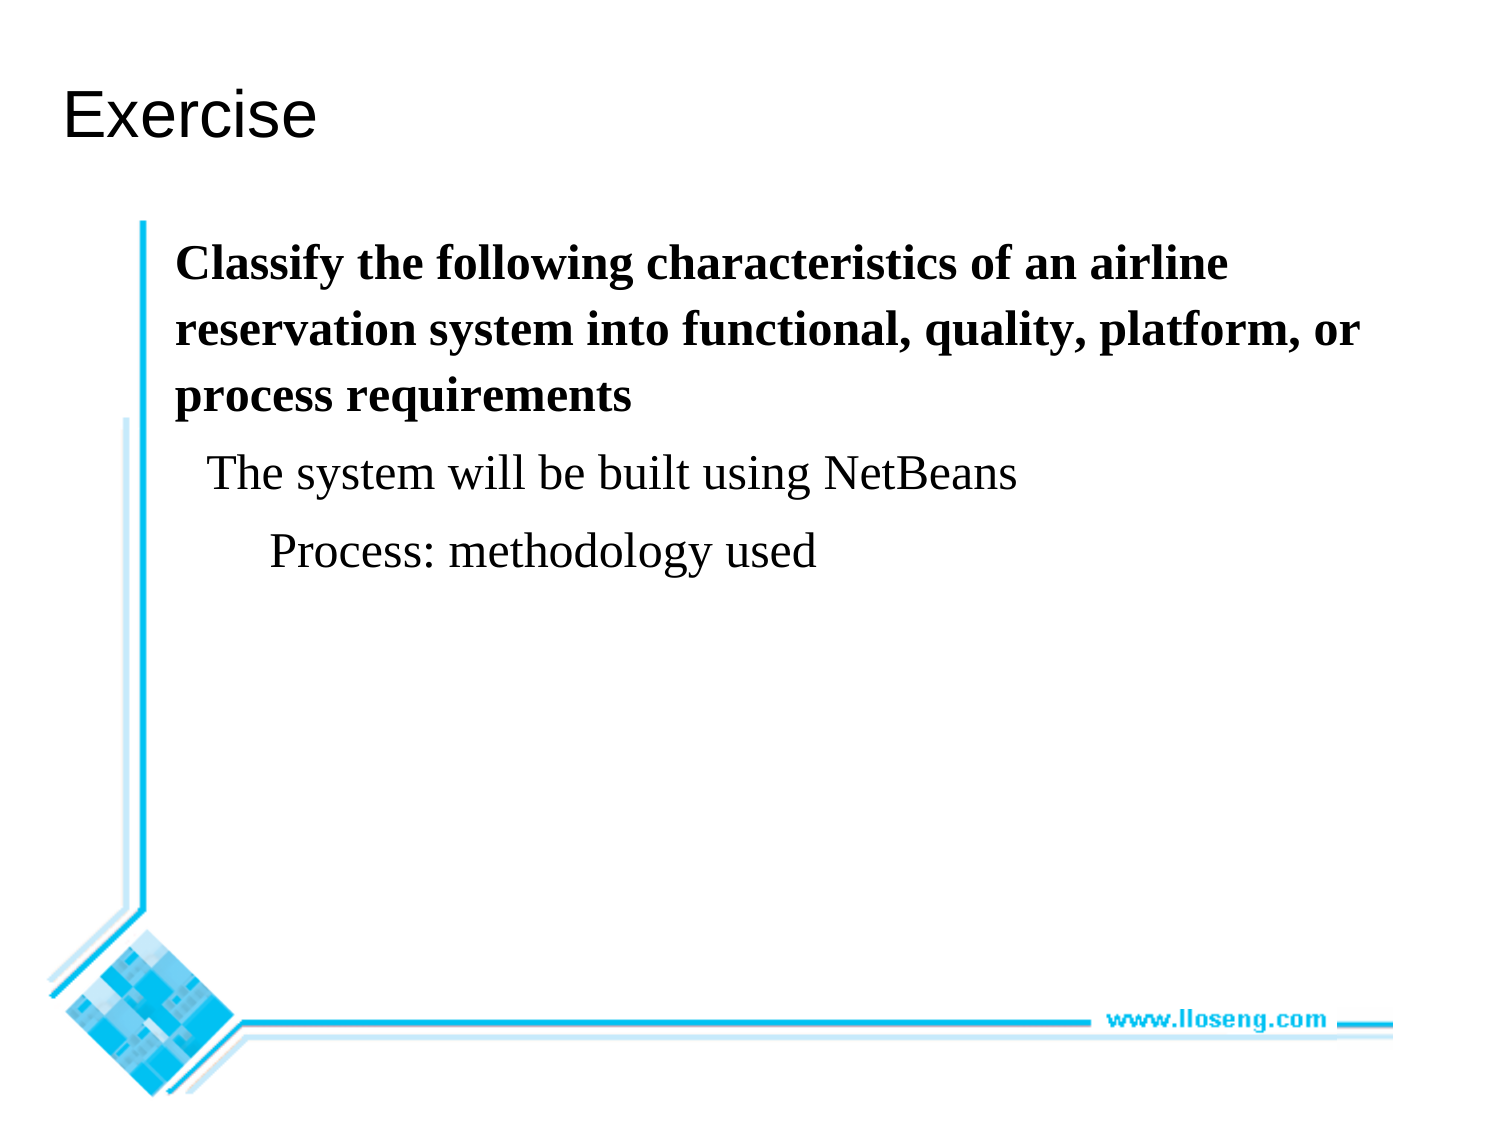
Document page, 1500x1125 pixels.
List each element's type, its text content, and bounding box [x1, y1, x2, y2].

list Classify the following characteristics of an airline reservation system into functional, quality, platform, or process requirements The system will be built using NetBeans Process: methodology used [174, 224, 1413, 1013]
title Exercise [62, 37, 1413, 188]
picture [35, 209, 1393, 1099]
